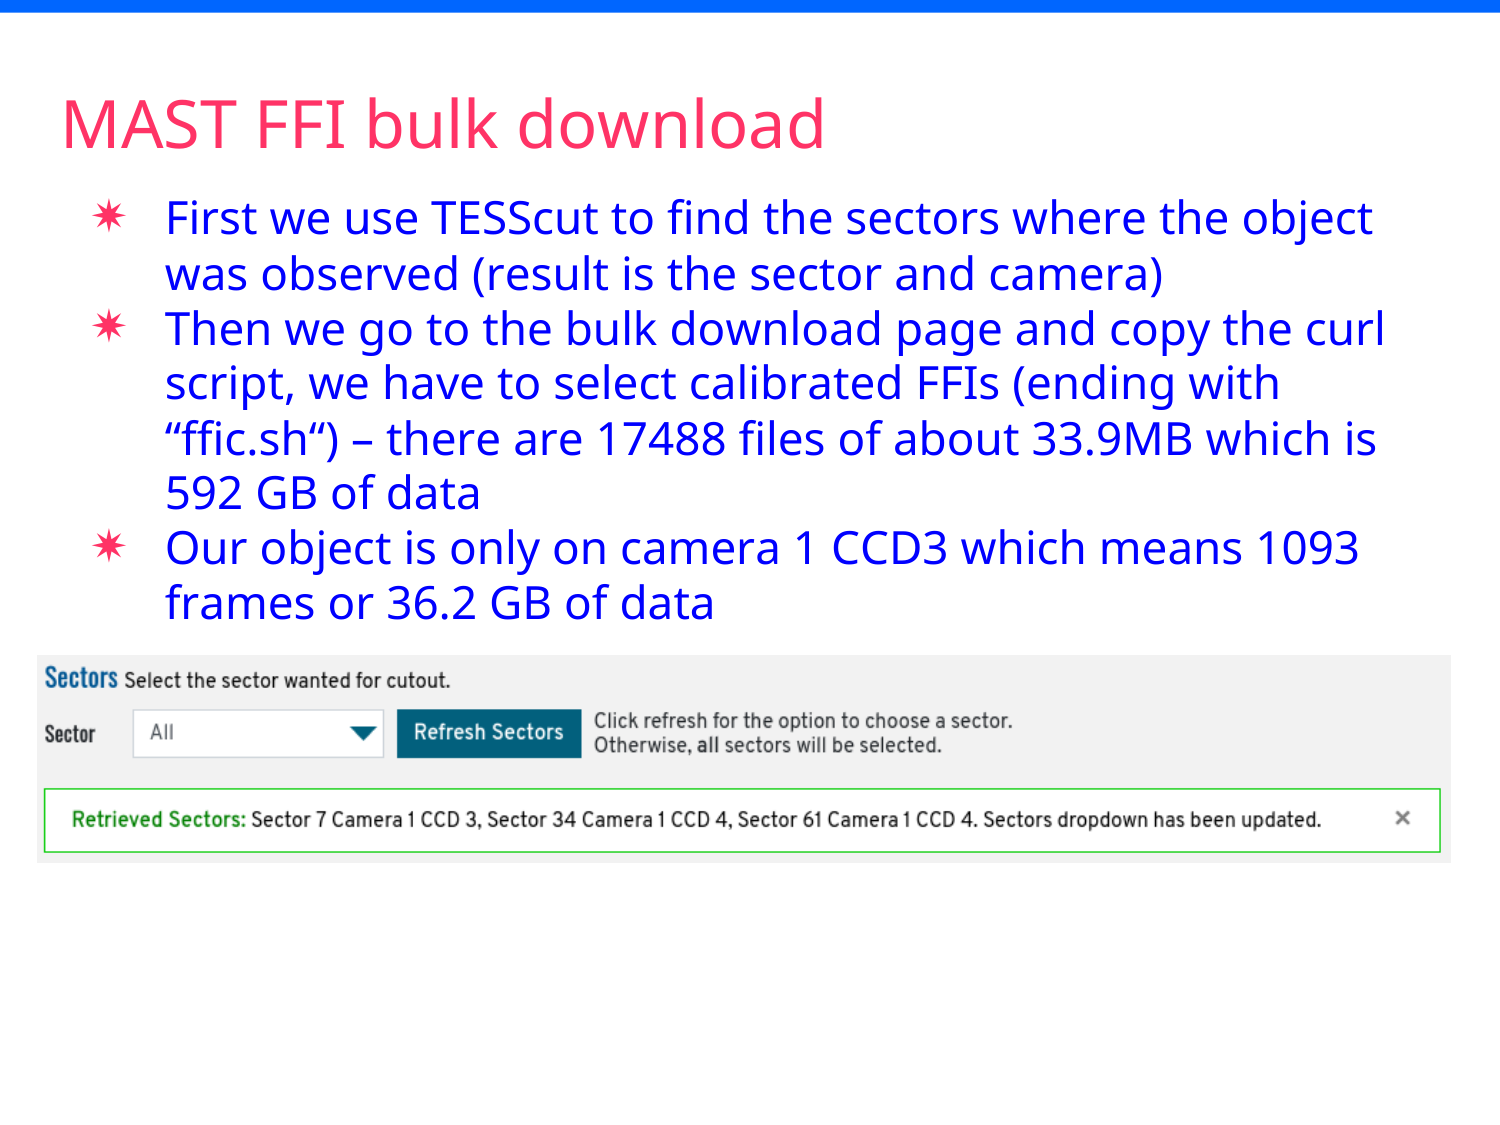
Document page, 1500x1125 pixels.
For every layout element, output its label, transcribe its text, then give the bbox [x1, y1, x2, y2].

text_box First we use TESScut to find the sectors where the object was observed (result is the sector and camera) Then we go to the bulk download page and copy the curl script, we have to select calibrated FFIs (ending with “ffic.sh“) – there are 17488 files of about 33.9MB which is 592 GB of data Our object is only on camera 1 CCD3 which means 1093 frames or 36.2 GB of data [75, 121, 1426, 637]
text_box MAST FFI bulk download [45, 75, 901, 170]
picture [37, 655, 1451, 863]
